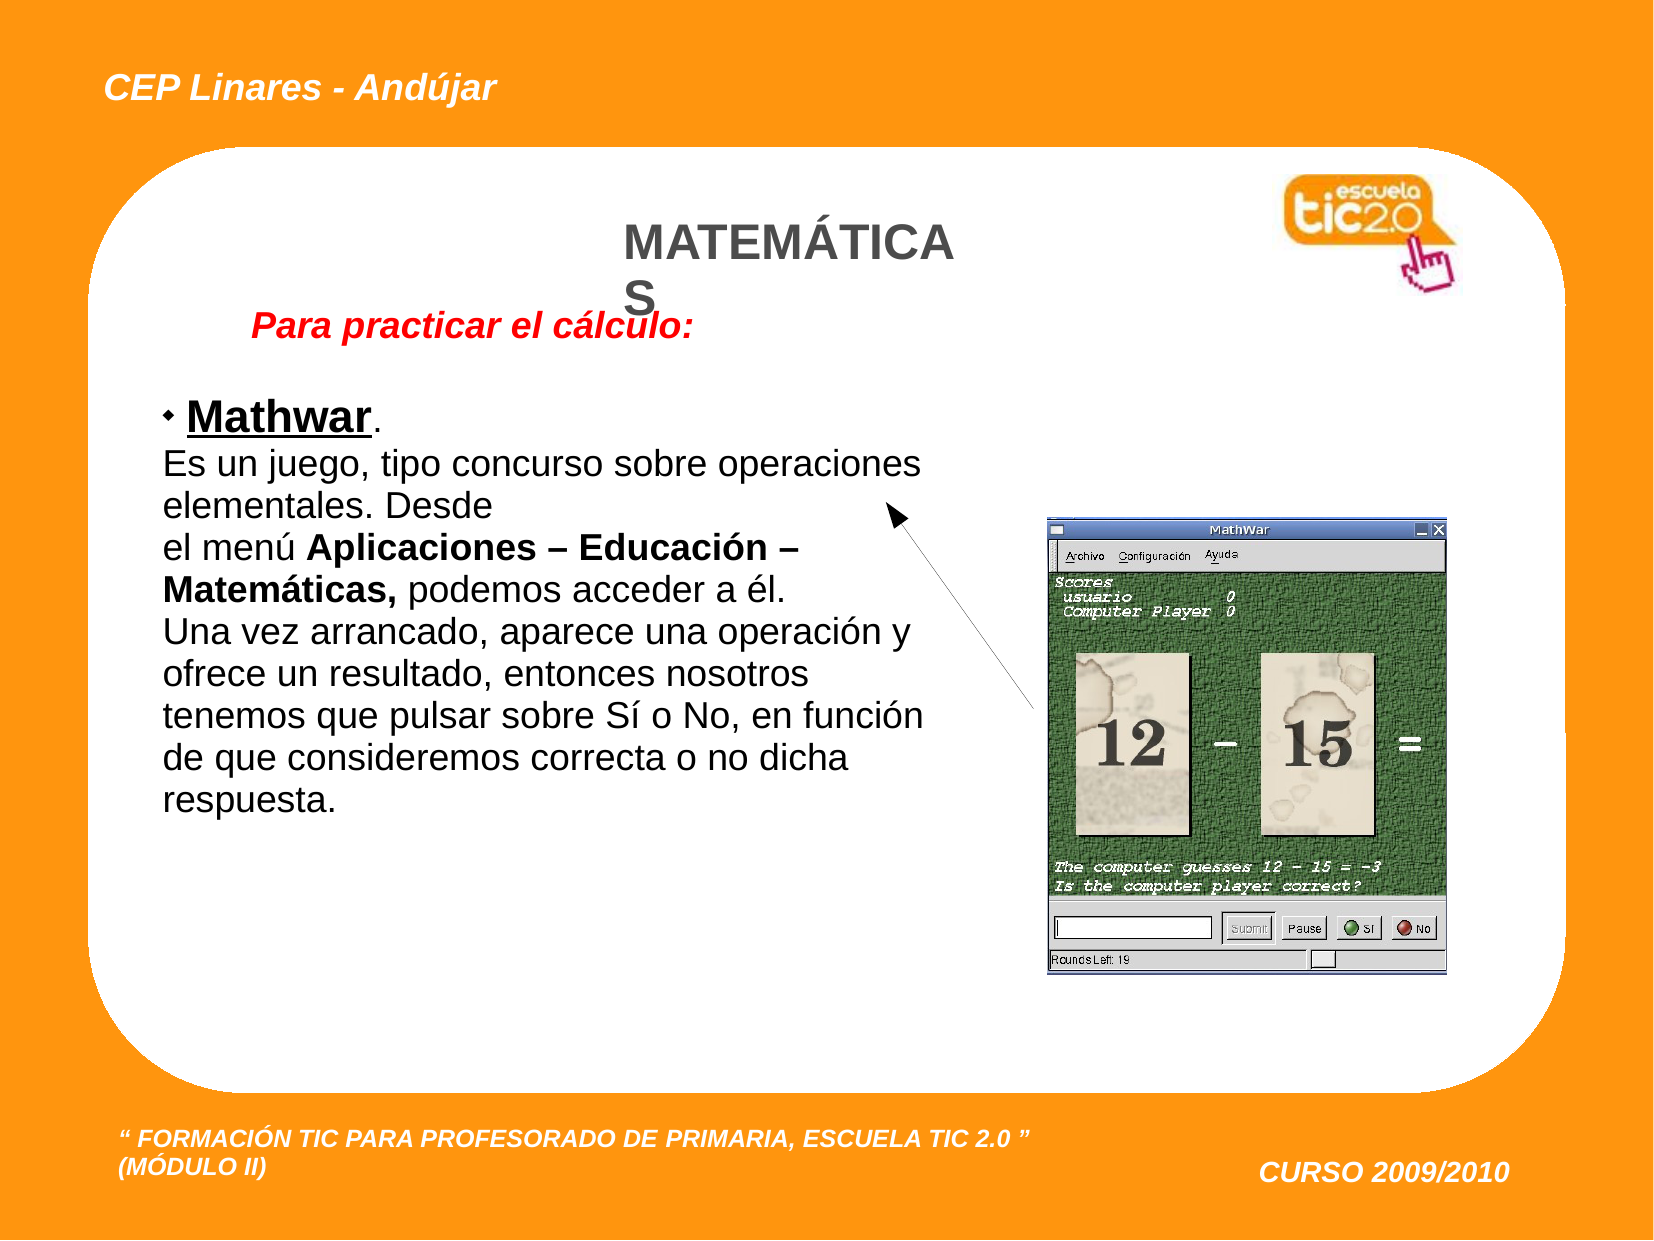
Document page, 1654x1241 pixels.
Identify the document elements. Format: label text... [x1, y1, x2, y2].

text_box Para practicar el cálculo: [236, 297, 710, 356]
text_box MATEMÁTICAS [609, 206, 1004, 279]
text_box Mathwar. Es un juego, tipo concurso sobre operaciones elementales. Desde el menú Aplicaciones – Educación – Matemáticas, podemos acceder a él. Una vez arrancado, aparece una operación y ofrece un resultado, entonces nosotros tenemos que pulsar sobre Sí o No, en función de que consideremos correcta o no dicha respuesta. [147, 383, 945, 832]
picture [1272, 174, 1463, 296]
picture [1047, 517, 1447, 975]
